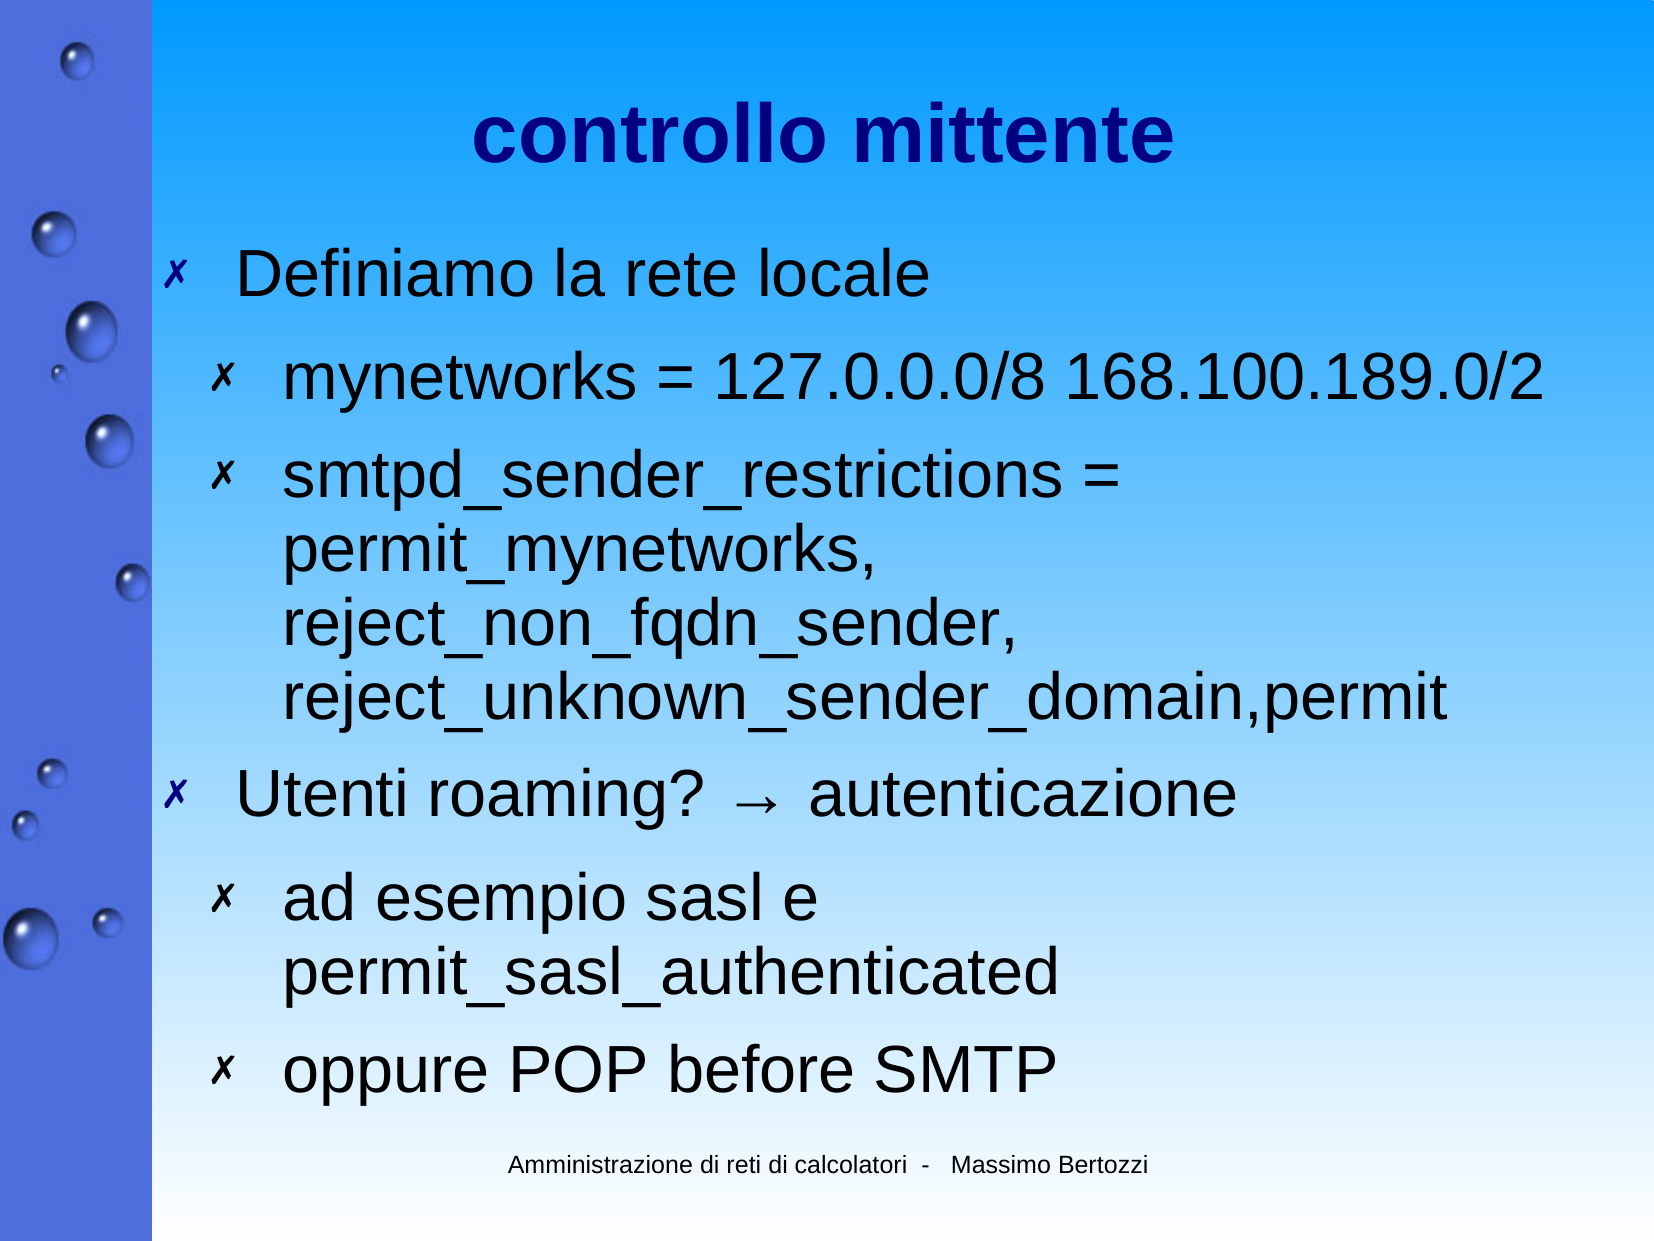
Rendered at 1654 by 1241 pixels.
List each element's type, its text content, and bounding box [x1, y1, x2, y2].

title controllo mittente [118, 29, 1531, 237]
picture [0, 0, 152, 1241]
list Definiamo la rete locale mynetworks = 127.0.0.0/8 168.100.189.0/2 smtpd_sender_restrictions = permit_mynetworks, reject_non_fqdn_sender, reject_unknown_sender_domain,permit Utenti roaming? → autenticazione ad esempio sasl e permit_sasl_authenticated oppure POP before SMTP [152, 236, 1565, 1139]
